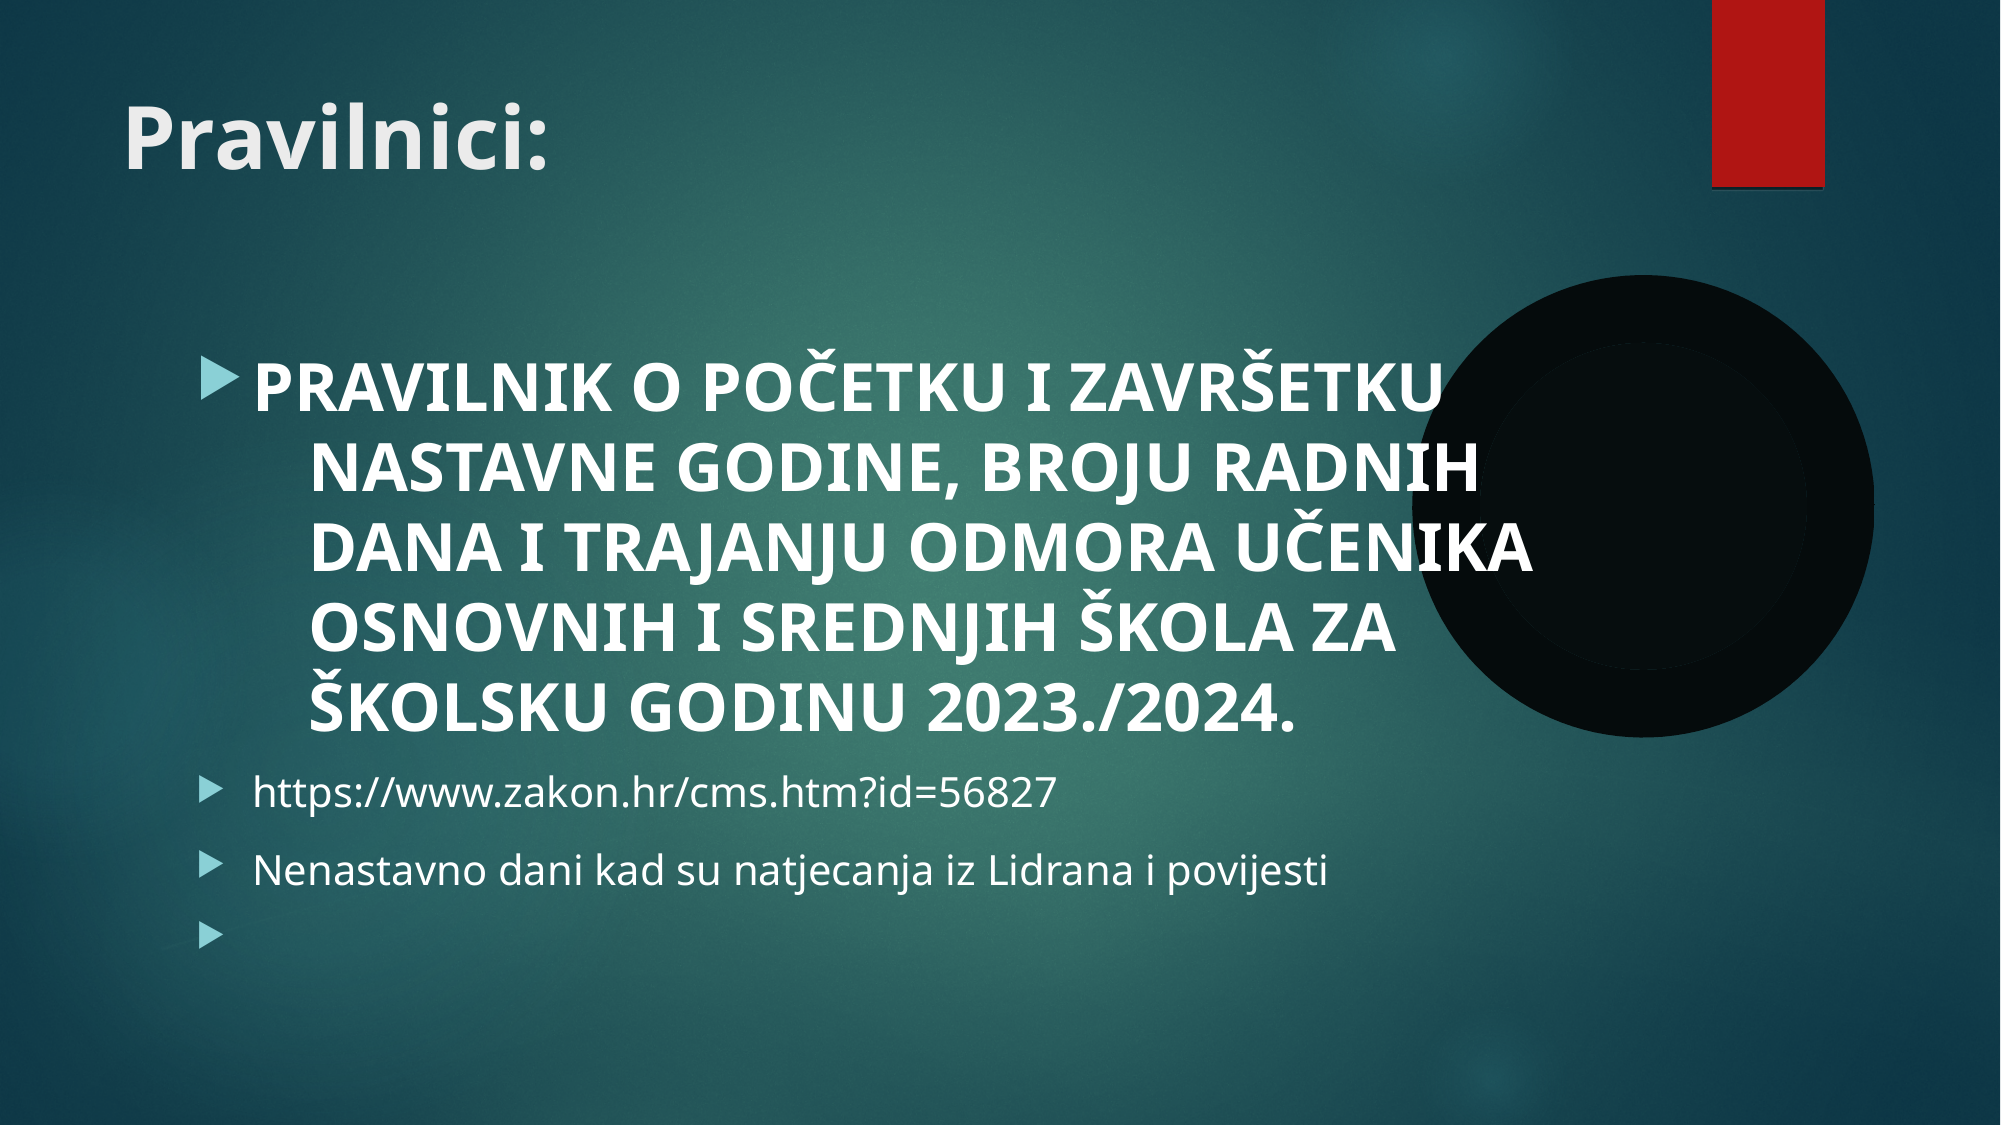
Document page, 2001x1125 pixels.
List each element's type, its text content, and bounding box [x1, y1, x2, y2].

list PRAVILNIK O POČETKU I ZAVRŠETKU NASTAVNE GODINE, BROJU RADNIH DANA I TRAJANJU ODMORA UČENIKA OSNOVNIH I SREDNJIH ŠKOLA ZA ŠKOLSKU GODINU 2023./2024. https://www.zakon.hr/cms.htm?id=56827 Nenastavno dani kad su natjecanja iz Lidrana i povijesti [181, 336, 1649, 1026]
title Pravilnici: [106, 74, 1649, 305]
